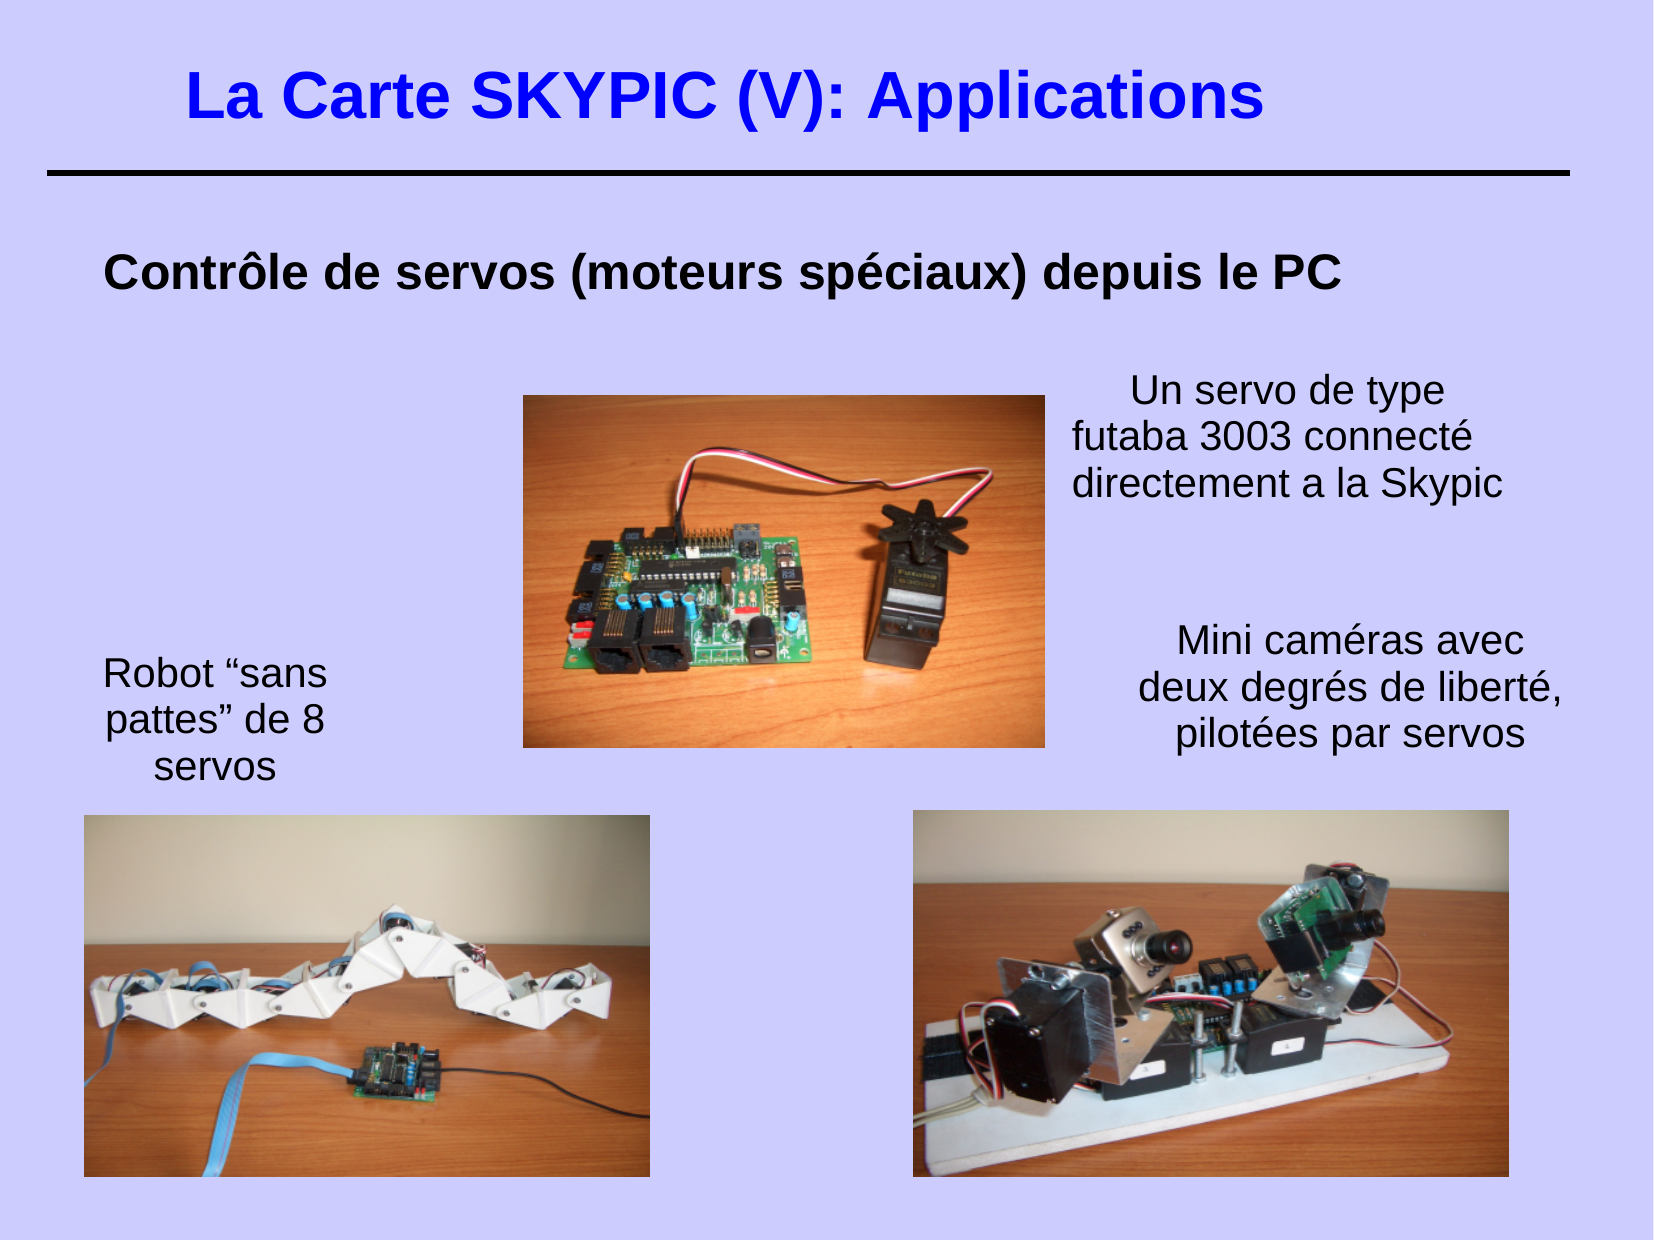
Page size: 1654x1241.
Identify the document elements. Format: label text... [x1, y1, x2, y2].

text_box Contrôle de servos (moteurs spéciaux) depuis le PC [91, 244, 1614, 330]
text_box Mini caméras avec deux degrés de liberté, pilotées par servos [1138, 617, 1572, 812]
picture [523, 395, 1045, 748]
text_box Robot “sans pattes” de 8 servos [102, 649, 419, 796]
title La Carte SKYPIC (V): Applications [88, 0, 1364, 184]
text_box Un servo de type futaba 3003 connecté directement a la Skypic [1071, 366, 1567, 512]
picture [913, 810, 1509, 1177]
picture [84, 815, 650, 1177]
